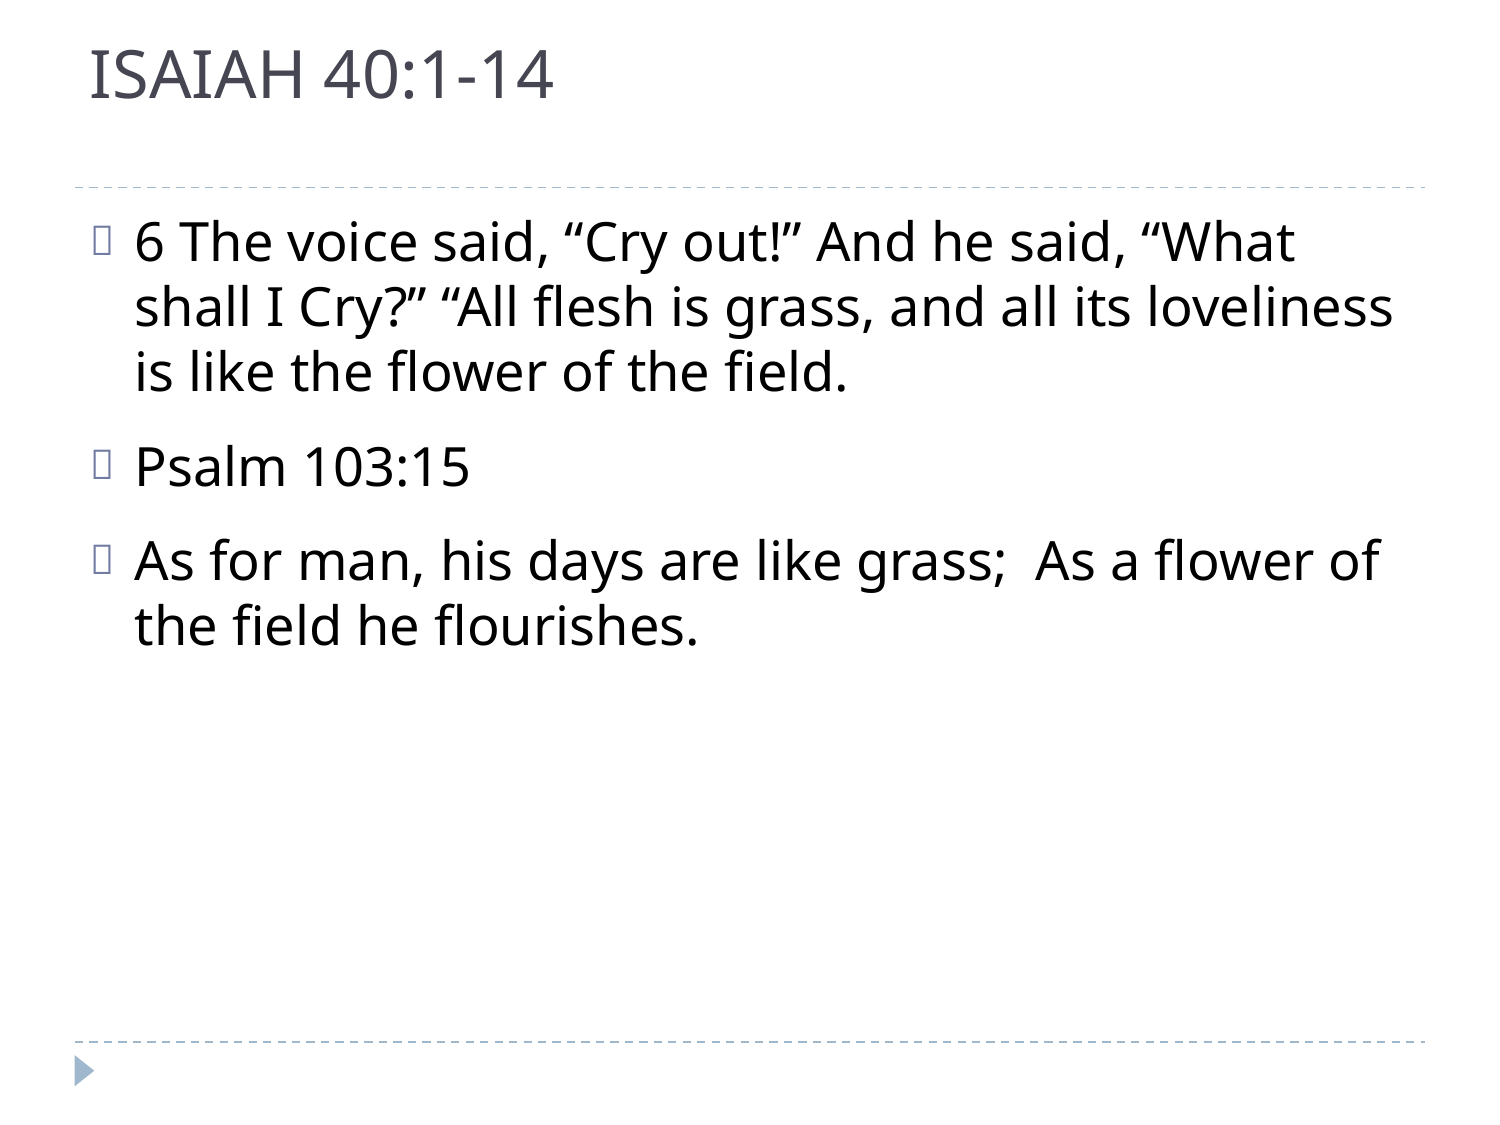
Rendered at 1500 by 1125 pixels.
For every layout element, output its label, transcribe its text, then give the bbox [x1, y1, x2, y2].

title ISAIAH 40:1-14 [75, 24, 1425, 188]
list 6 The voice said, “Cry out!” And he said, “What shall I Cry?” “All flesh is grass, and all its loveliness is like the flower of the field. Psalm 103:15 As for man, his days are like grass; As a flower of the field he flourishes. [75, 200, 1425, 1010]
